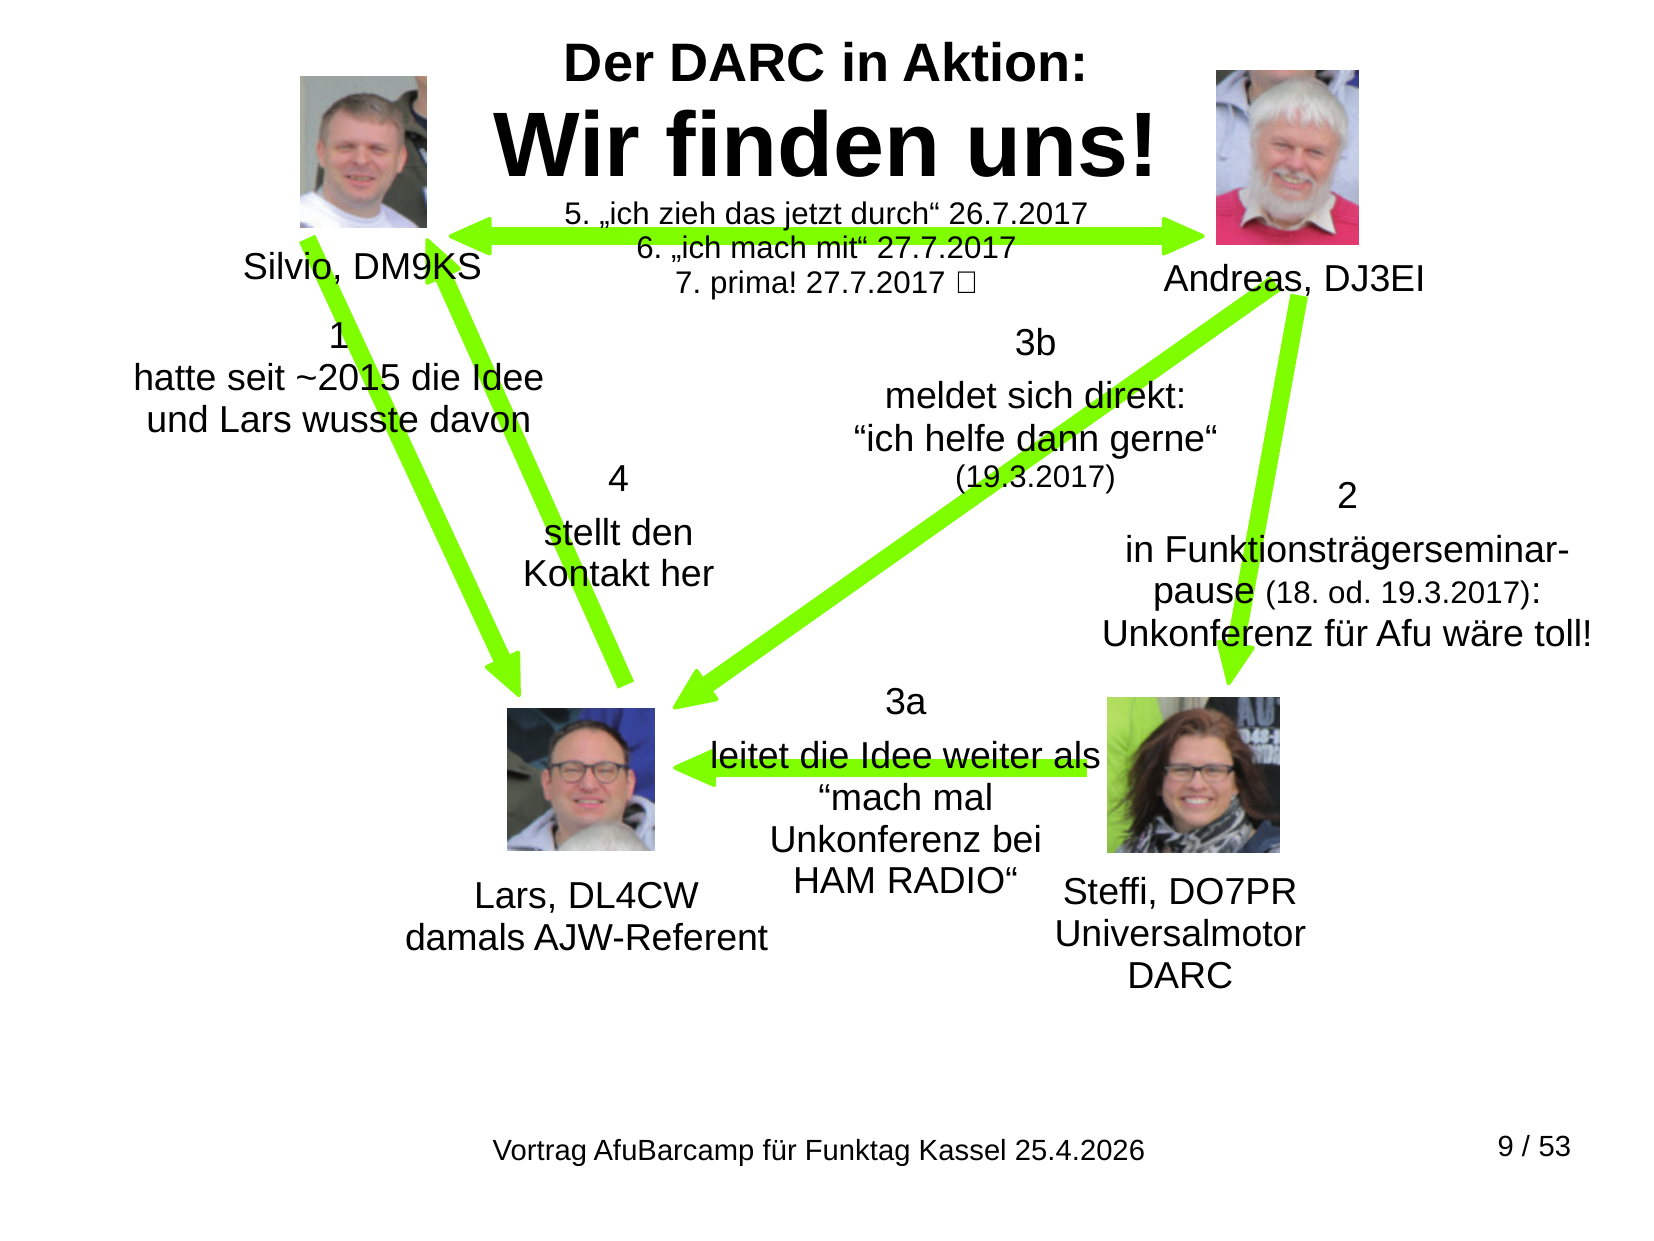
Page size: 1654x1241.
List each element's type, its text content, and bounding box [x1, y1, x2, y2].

picture [507, 708, 655, 851]
text_box Lars, DL4CW damals AJW-Referent [389, 867, 784, 967]
text_box Silvio, DM9KS [228, 238, 498, 296]
picture [1117, 697, 1280, 853]
text_box 3a leitet die Idee weiter als “mach mal Unkonferenz bei HAM RADIO“ [694, 672, 1117, 910]
text_box 1 hatte seit ~2015 die Idee und Lars wusste davon [118, 307, 560, 448]
text_box 4 stellt den Kontakt her [507, 449, 730, 603]
title Der DARC in Aktion: Wir finden uns! 5. „ich zieh das jetzt durch“ 26.7.2017 6. „ich mach mit“ 27.7.2017 7. prima! 27.7.2017 🤝 [82, 32, 1571, 301]
picture [300, 76, 427, 229]
picture [1216, 70, 1359, 245]
text_box 2 in Funktionsträgerseminar- pause (18. od. 19.3.2017): Unkonferenz für Afu wäre toll! [1086, 466, 1609, 662]
text_box Andreas, DJ3EI [1148, 250, 1441, 308]
text_box Steffi, DO7PR Universalmotor DARC [1039, 863, 1322, 1004]
text_box 3b meldet sich direkt: “ich helfe dann gerne“ (19.3.2017) [838, 313, 1234, 544]
